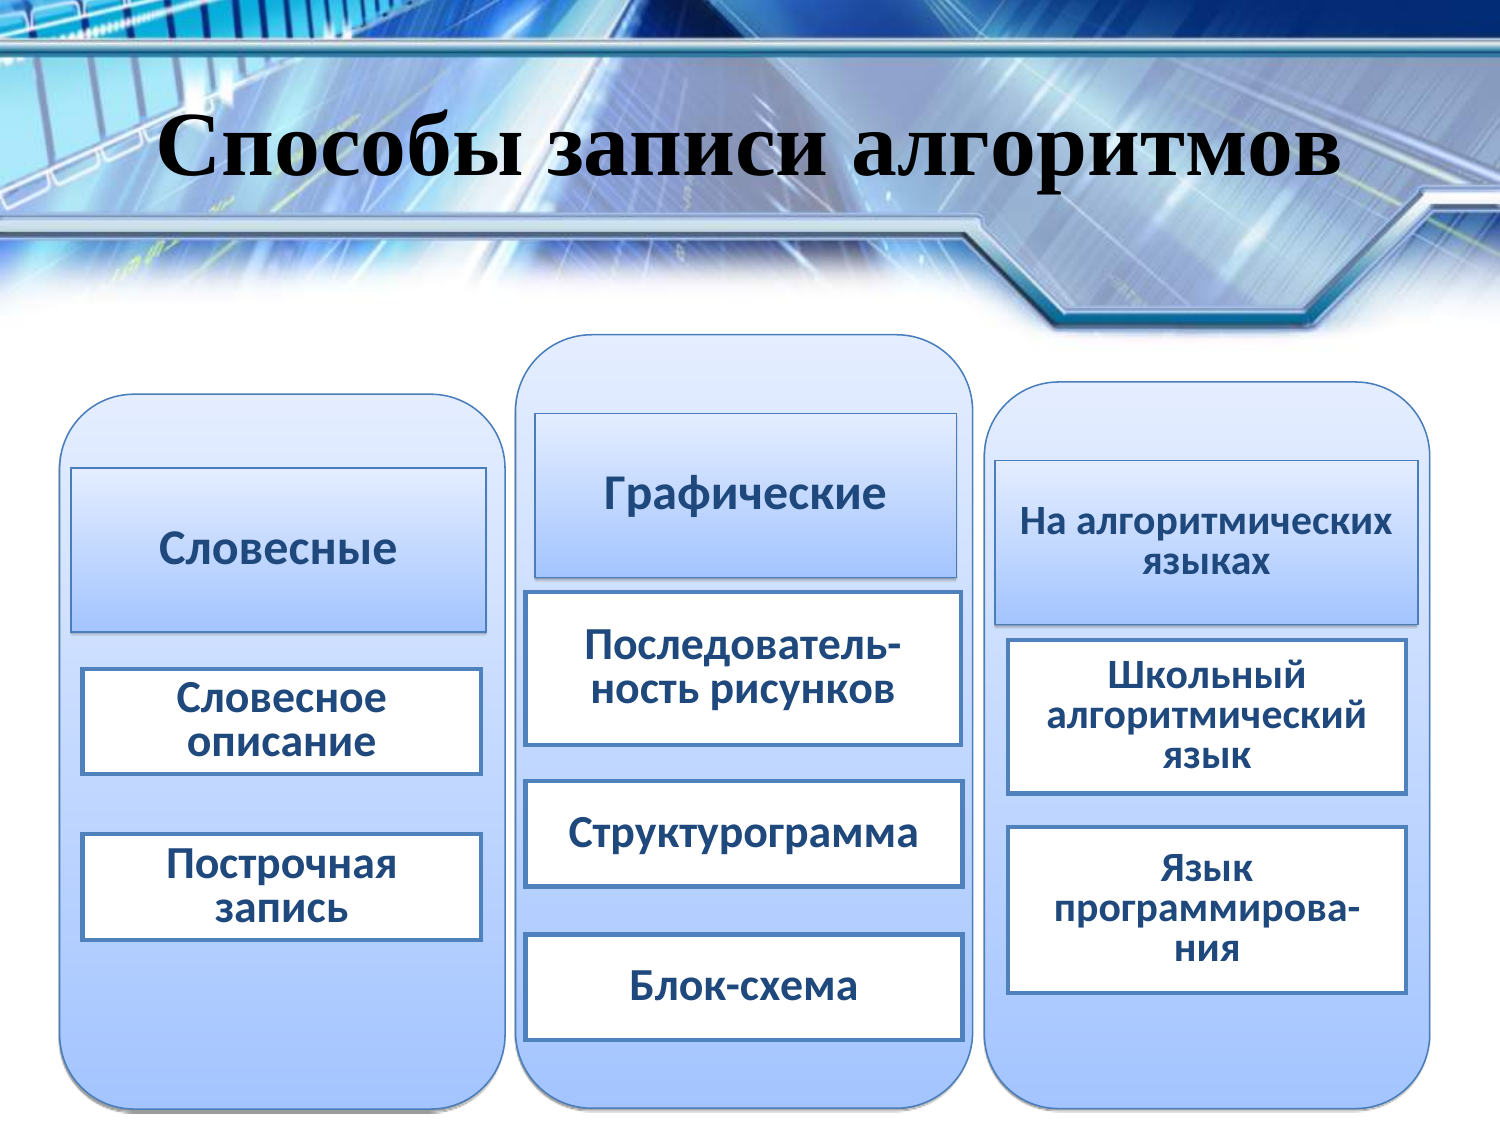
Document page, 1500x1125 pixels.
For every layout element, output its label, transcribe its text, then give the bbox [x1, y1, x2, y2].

text_box Структурограмма [525, 781, 963, 887]
title Способы записи алгоритмов [75, 45, 1426, 233]
text_box [984, 381, 1430, 1109]
text_box Блок-схема [525, 934, 963, 1040]
text_box Графические [534, 413, 957, 578]
text_box [59, 394, 506, 1110]
text_box На алгоритмических языках [994, 460, 1418, 625]
text_box Школьный алгоритмический язык [1007, 639, 1407, 794]
text_box [515, 334, 973, 1109]
text_box Построчная запись [82, 834, 482, 940]
text_box Словесное описание [82, 668, 482, 775]
text_box Язык программирова-ния [1007, 827, 1407, 993]
text_box Словесные [70, 467, 487, 632]
text_box Последователь-ность рисунков [525, 592, 961, 746]
picture [0, 0, 1500, 1125]
